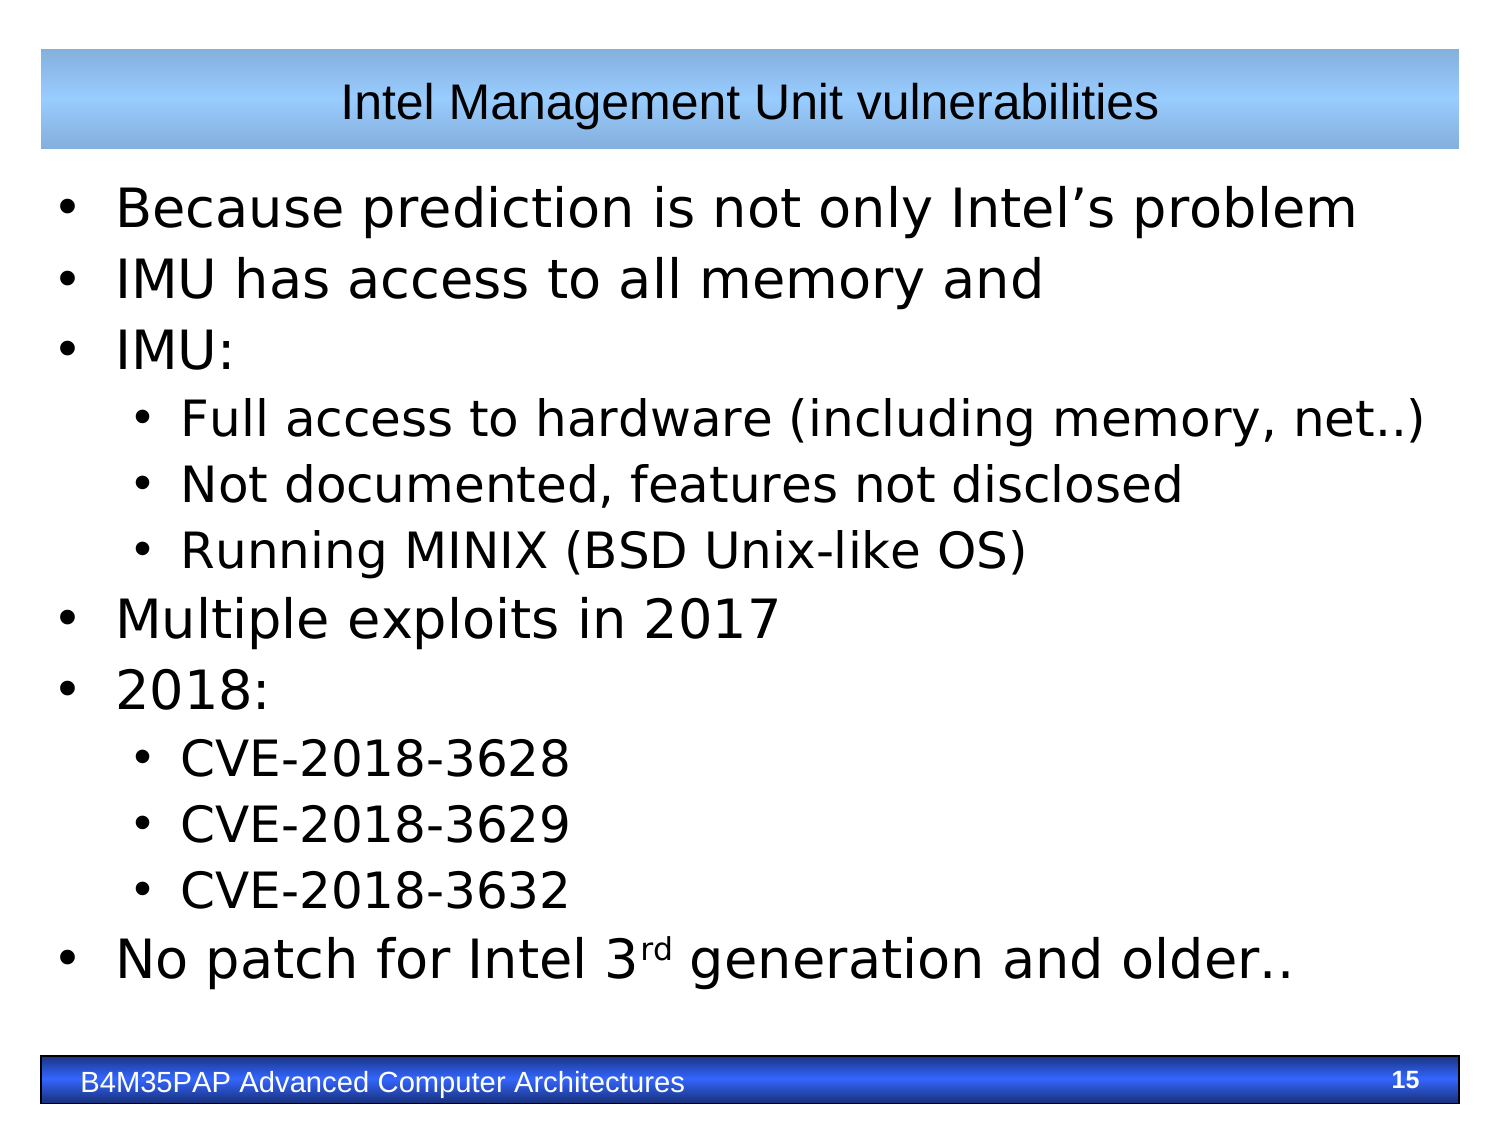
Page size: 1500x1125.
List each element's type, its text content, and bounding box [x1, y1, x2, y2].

title Intel Management Unit vulnerabilities [41, 49, 1459, 149]
list Because prediction is not only Intel’s problem IMU has access to all memory and IMU: Full access to hardware (including memory, net..) Not documented, features not disclosed Running MINIX (BSD Unix-like OS) Multiple exploits in 2017 2018: CVE-2018-3628 CVE-2018-3629 CVE-2018-3632 No patch for Intel 3rd generation and older.. [44, 166, 1458, 1045]
